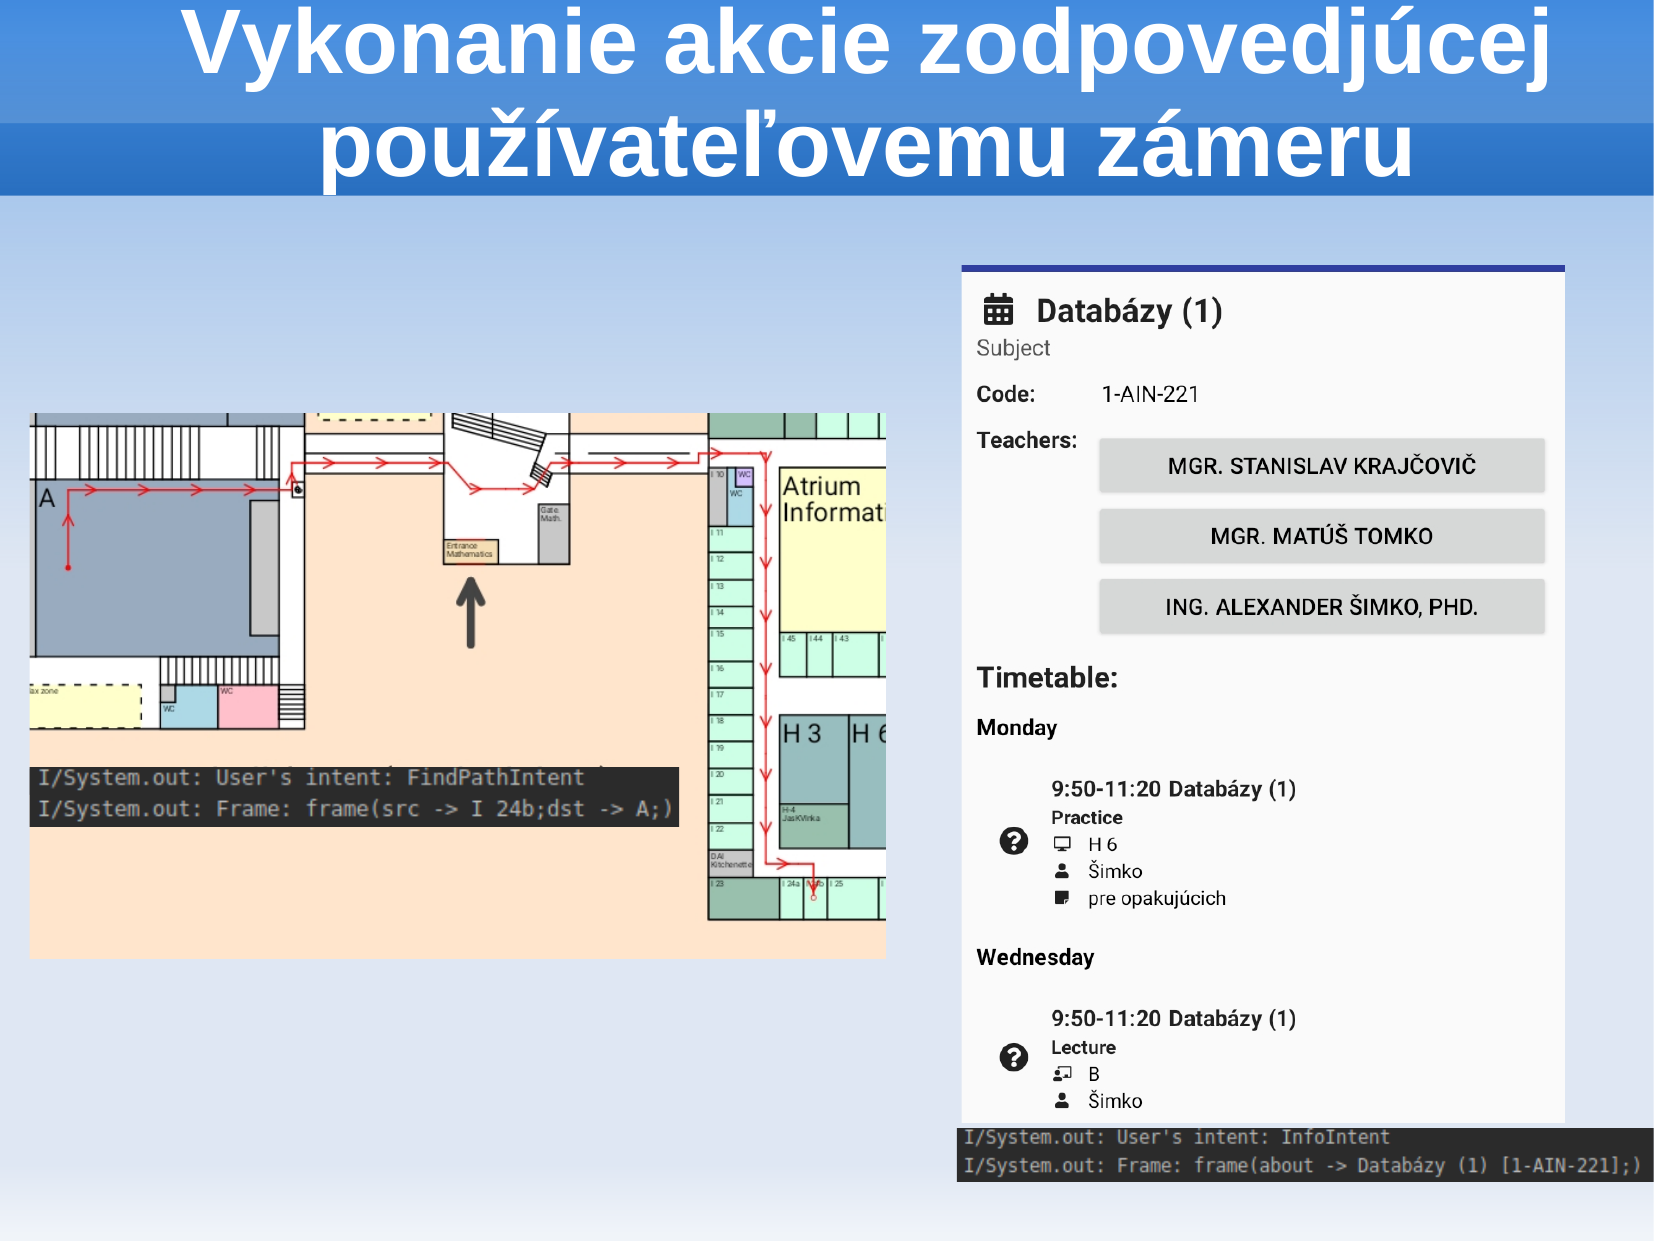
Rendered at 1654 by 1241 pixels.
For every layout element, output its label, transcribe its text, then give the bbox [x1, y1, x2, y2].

title Vykonanie akcie zodpovedjúcej používateľovemu zámeru [0, 0, 1595, 237]
picture [0, 0, 1654, 1241]
